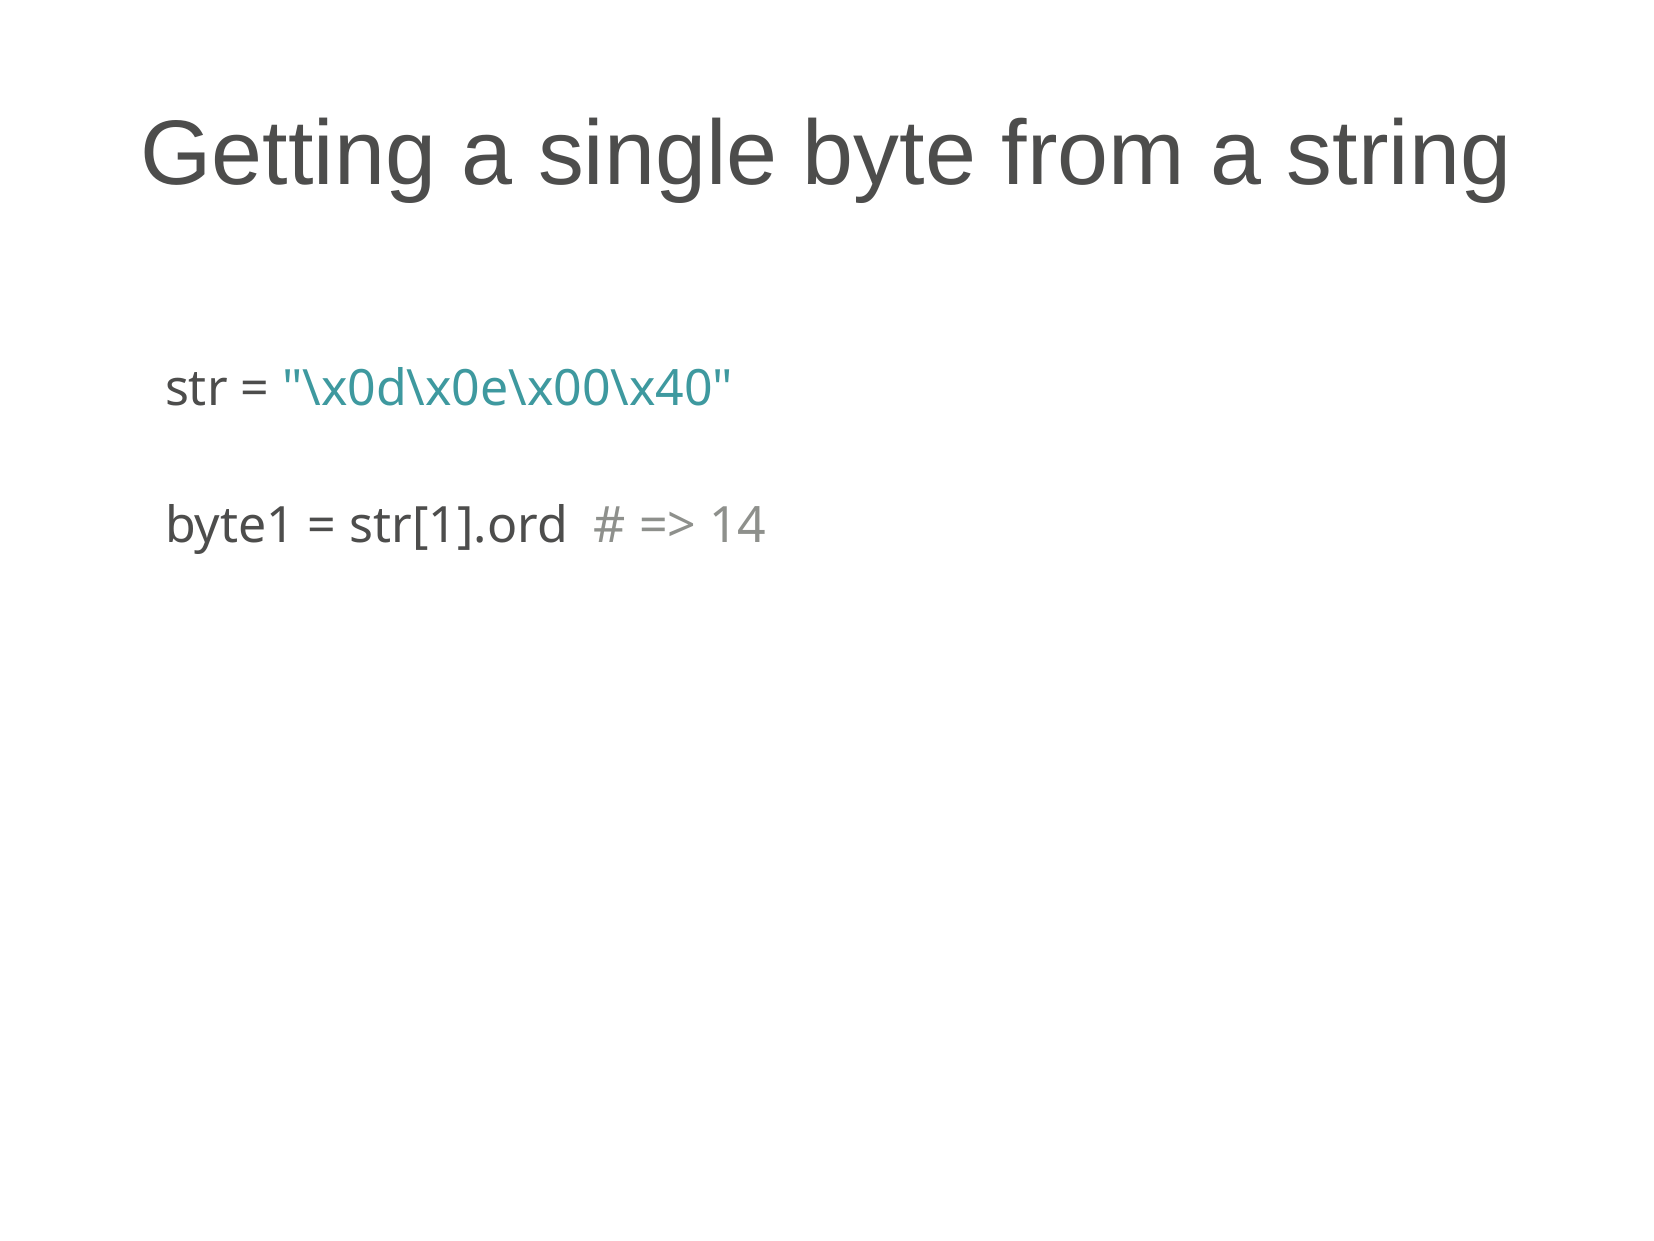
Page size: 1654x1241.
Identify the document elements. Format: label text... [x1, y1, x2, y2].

title Getting a single byte from a string [82, 49, 1571, 257]
text_box str = "\x0d\x0e\x00\x40" byte1 = str[1].ord # => 14 [150, 345, 1411, 706]
